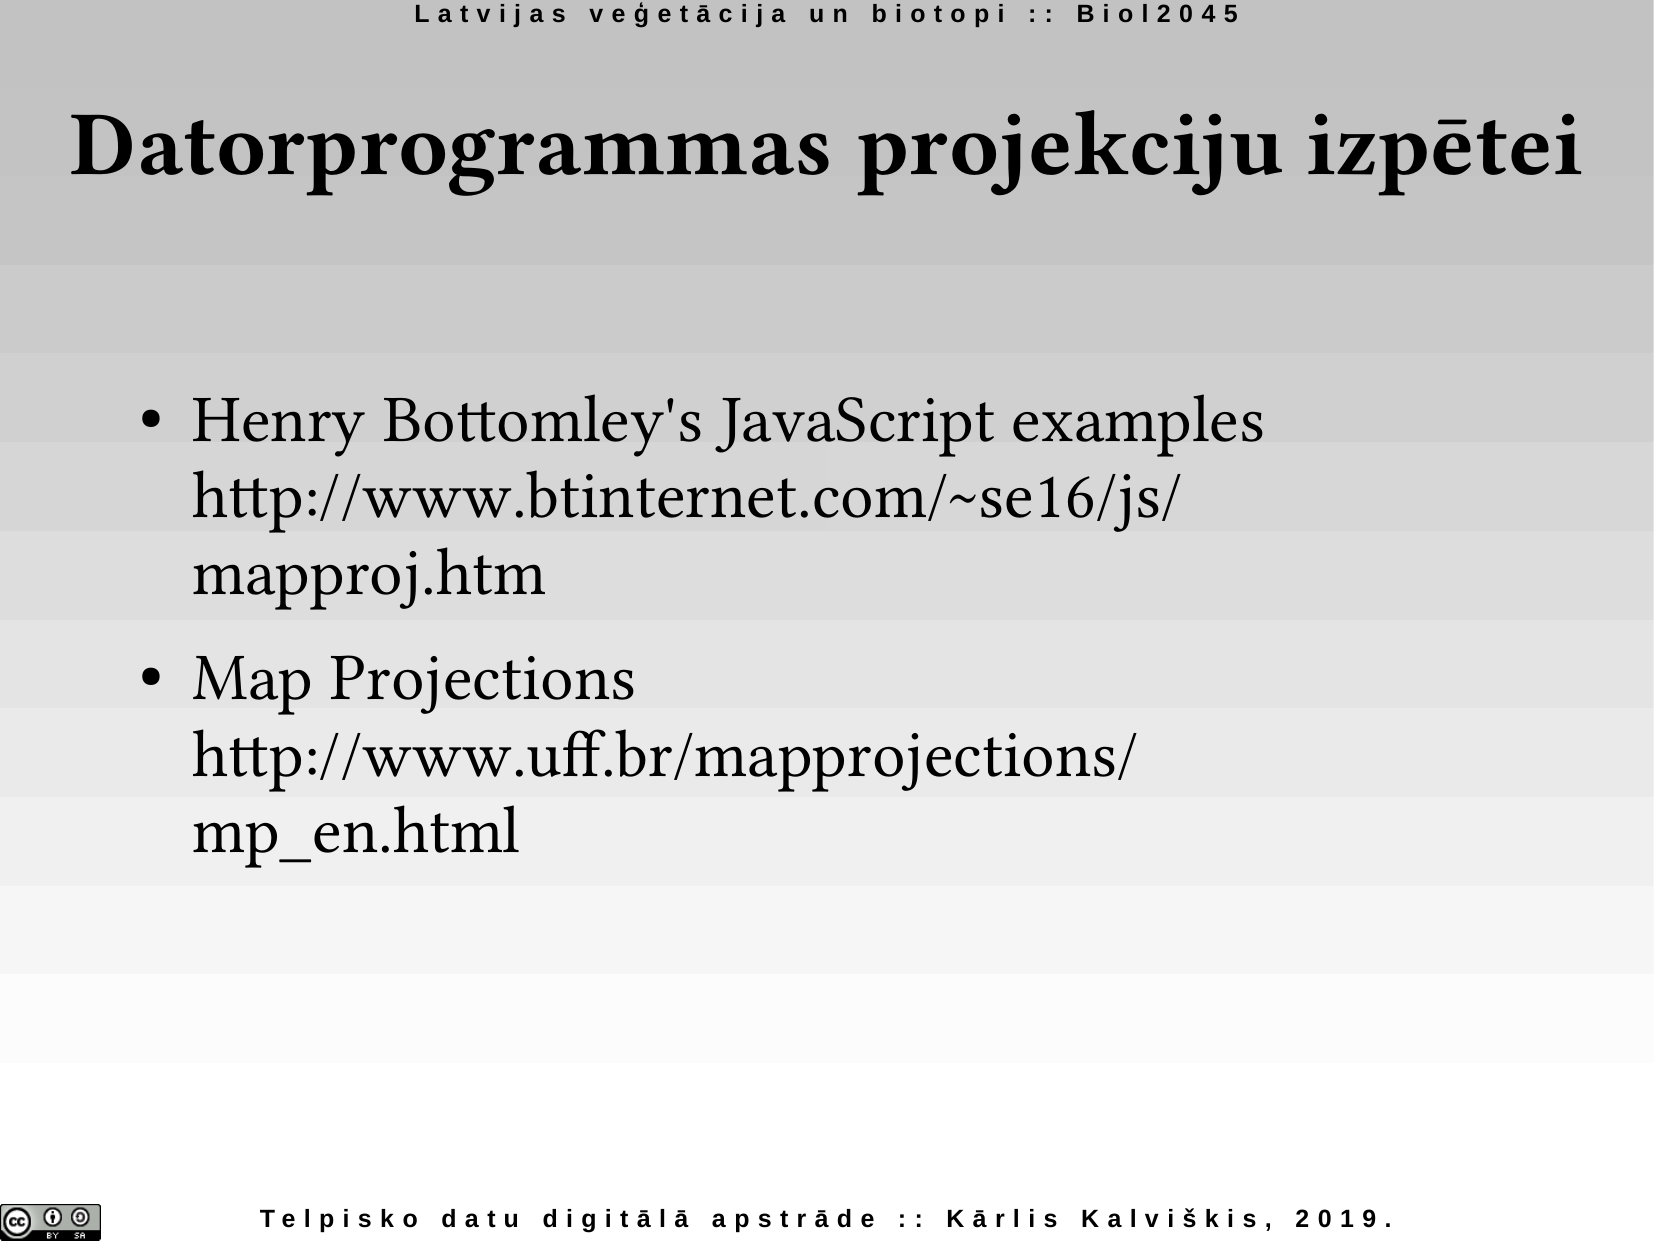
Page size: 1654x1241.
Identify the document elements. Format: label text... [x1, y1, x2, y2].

title Datorprogrammas projekciju izpētei [0, 1, 1654, 287]
list Henry Bottomley's JavaScript examples http://www.btinternet.com/~se16/js/ mapproj.htm Map Projections http://www.uff.br/mapprojections/ mp_en.html [121, 381, 1534, 1194]
picture [0, 287, 1654, 1241]
